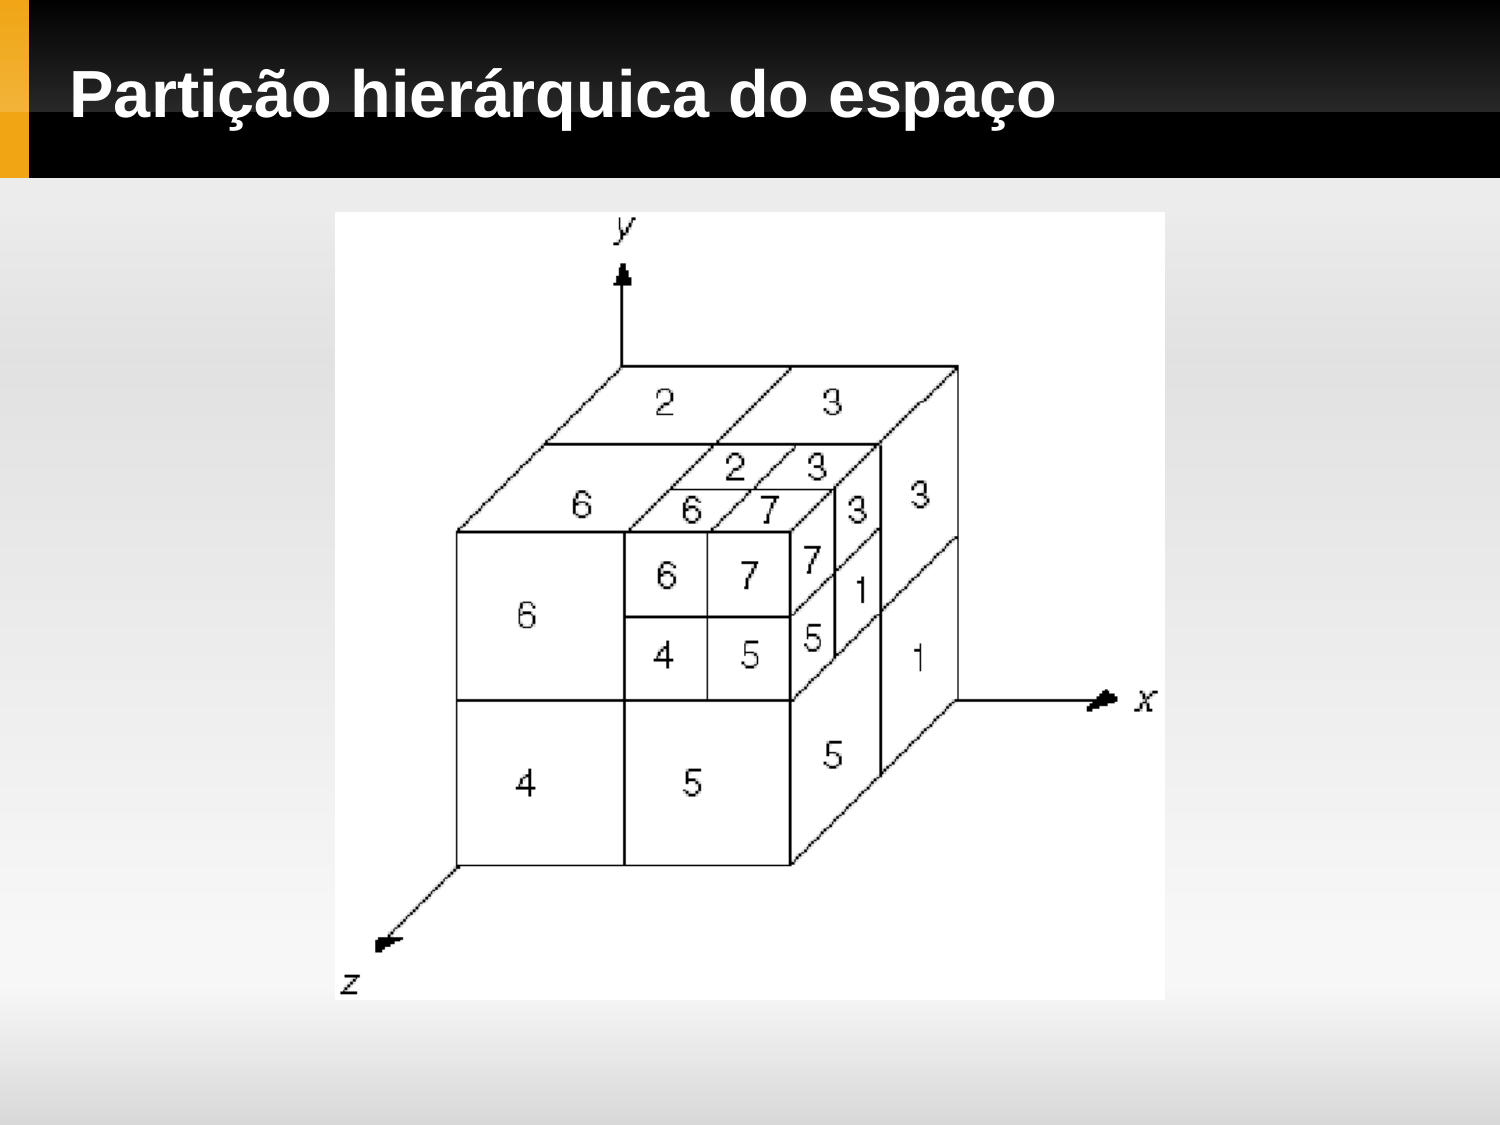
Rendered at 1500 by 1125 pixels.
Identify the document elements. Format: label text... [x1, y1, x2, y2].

text_box [335, 212, 1165, 1001]
picture [0, 0, 1500, 1125]
title Partição hierárquica do espaço [69, 0, 1420, 188]
